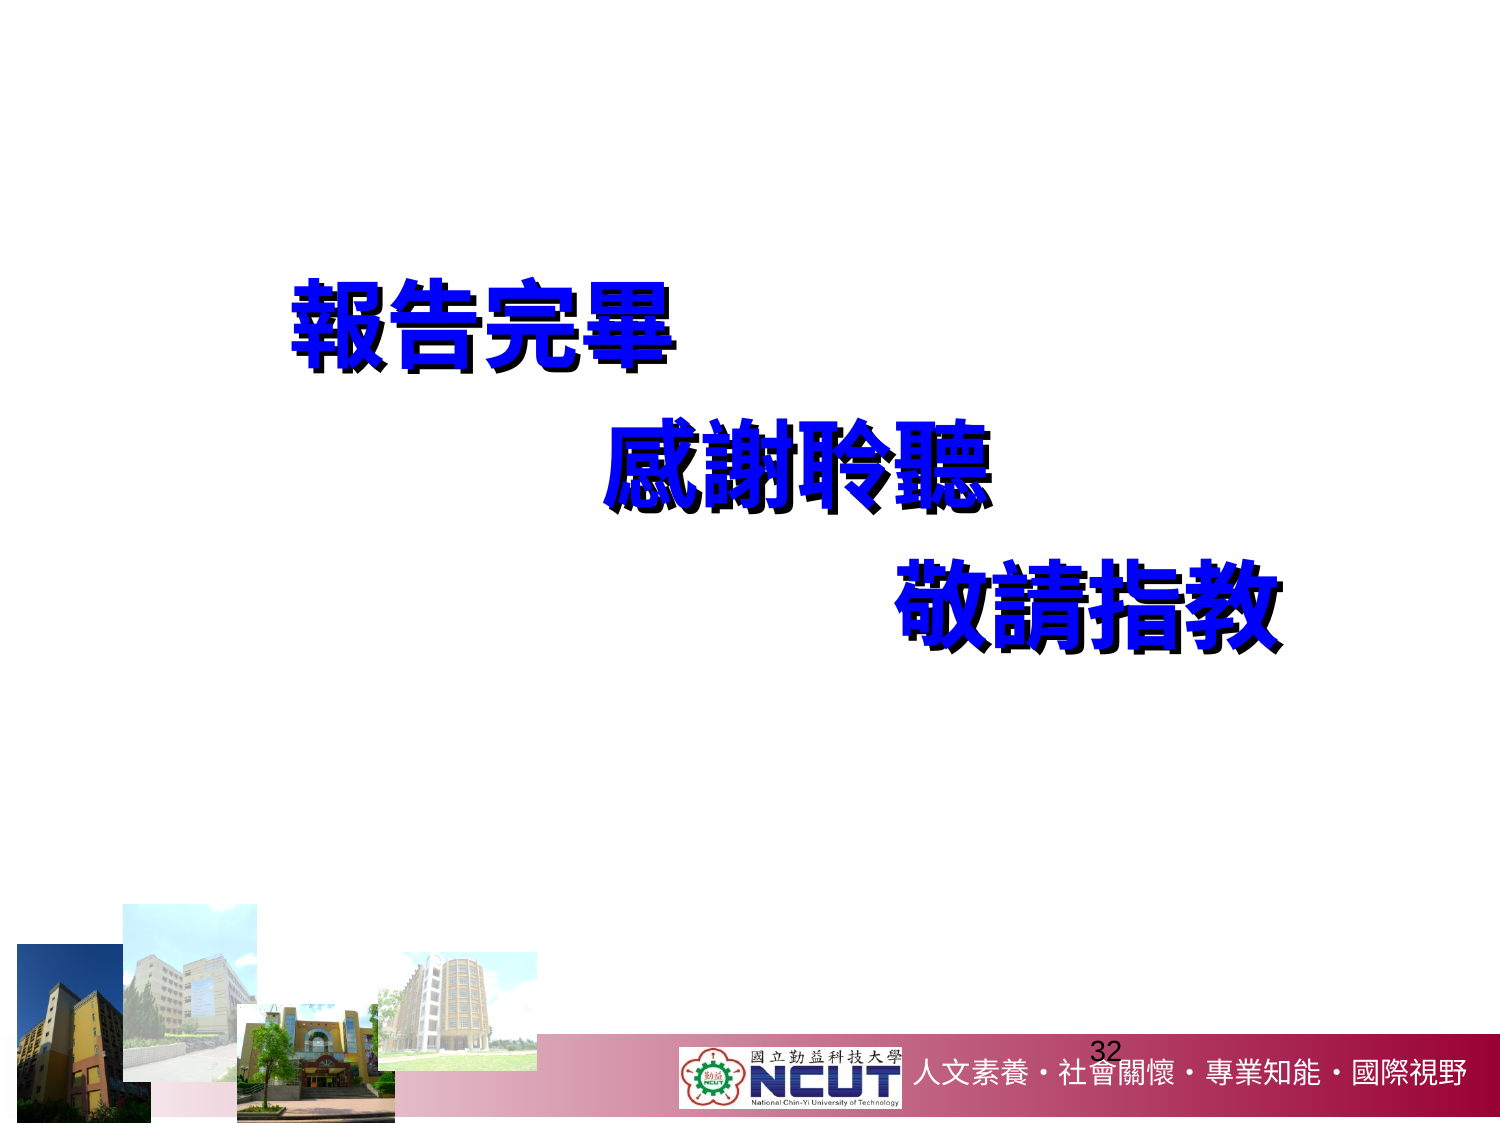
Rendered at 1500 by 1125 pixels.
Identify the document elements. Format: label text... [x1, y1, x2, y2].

text_box [1074, 1024, 1426, 1103]
list 報告完畢 感謝聆聽 敬請指教 [218, 255, 1319, 703]
